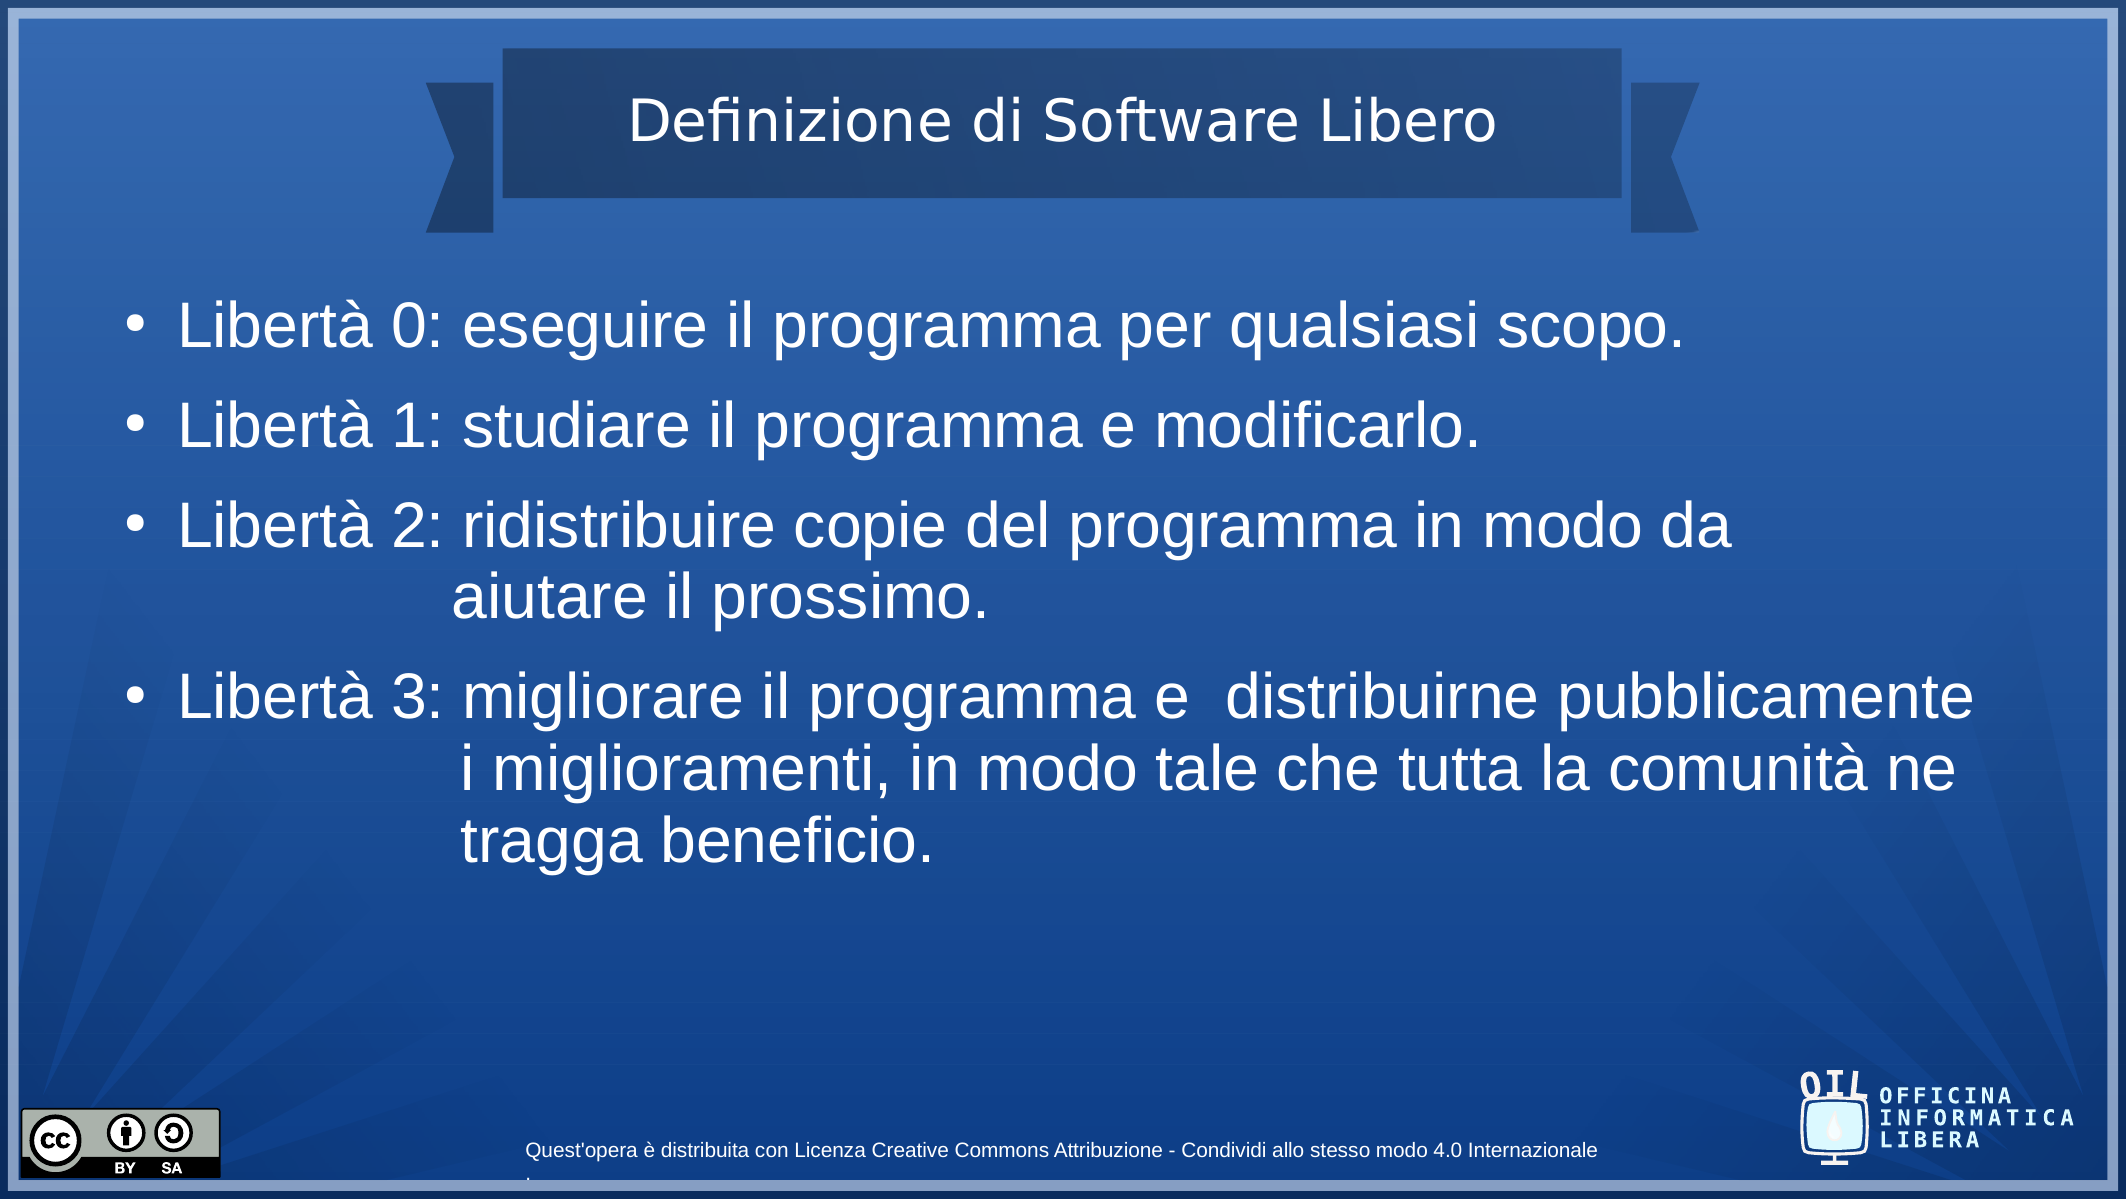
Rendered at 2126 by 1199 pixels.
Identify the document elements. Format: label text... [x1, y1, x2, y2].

picture [20, 1107, 221, 1178]
text_box Quest'opera è distribuita con Licenza Creative Commons Attribuzione - Condividi allo stesso modo 4.0 Internazionale. [510, 1131, 1619, 1193]
title Definizione di Software Libero [501, 45, 1625, 198]
list Libertà 0: eseguire il programma per qualsiasi scopo. Libertà 1: studiare il programma e modificarlo. Libertà 2: ridistribuire copie del programma in modo da aiutare il prossimo. Libertà 3: migliorare il programma e distribuirne pubblicamente i miglioramenti, in modo tale che tutta la comunità ne tragga beneficio. [106, 289, 2020, 1199]
picture [1720, 940, 2126, 1199]
